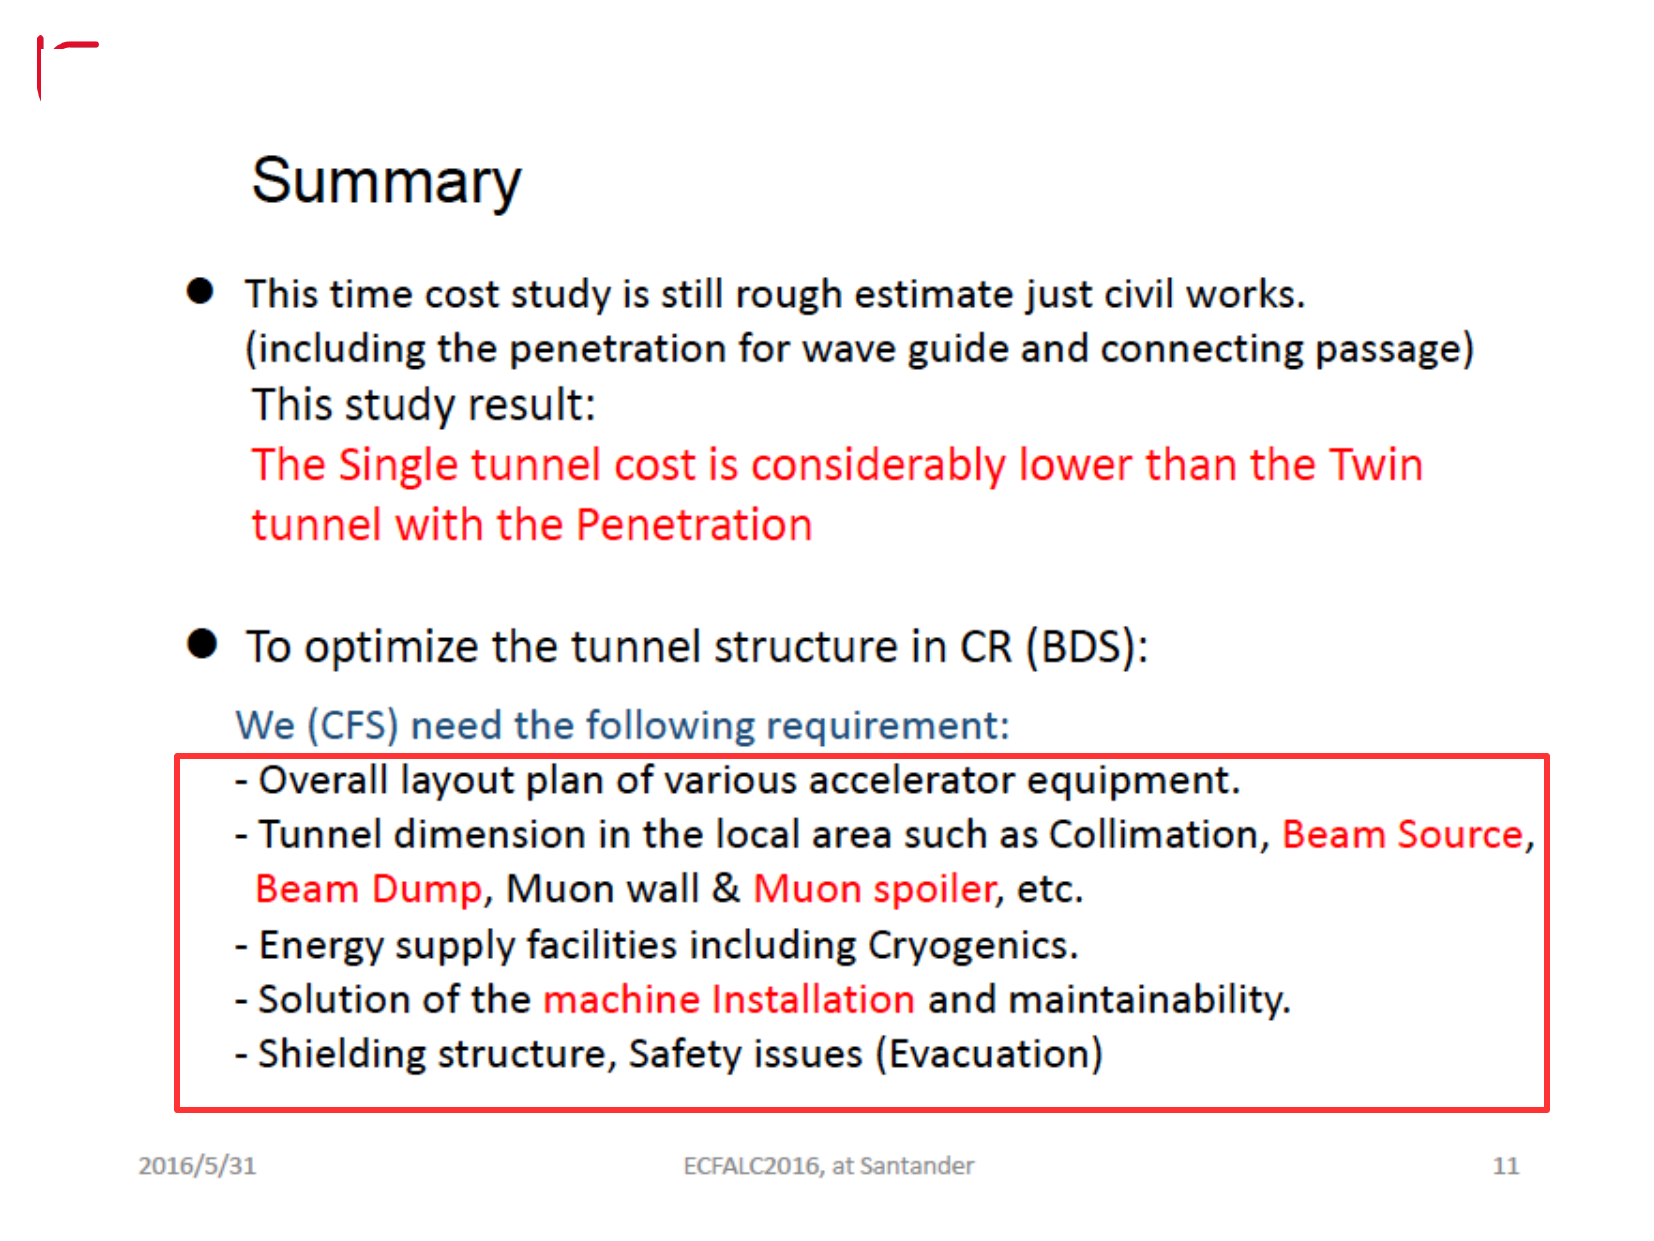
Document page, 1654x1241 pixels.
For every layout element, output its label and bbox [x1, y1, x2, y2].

picture [37, 35, 1607, 1199]
